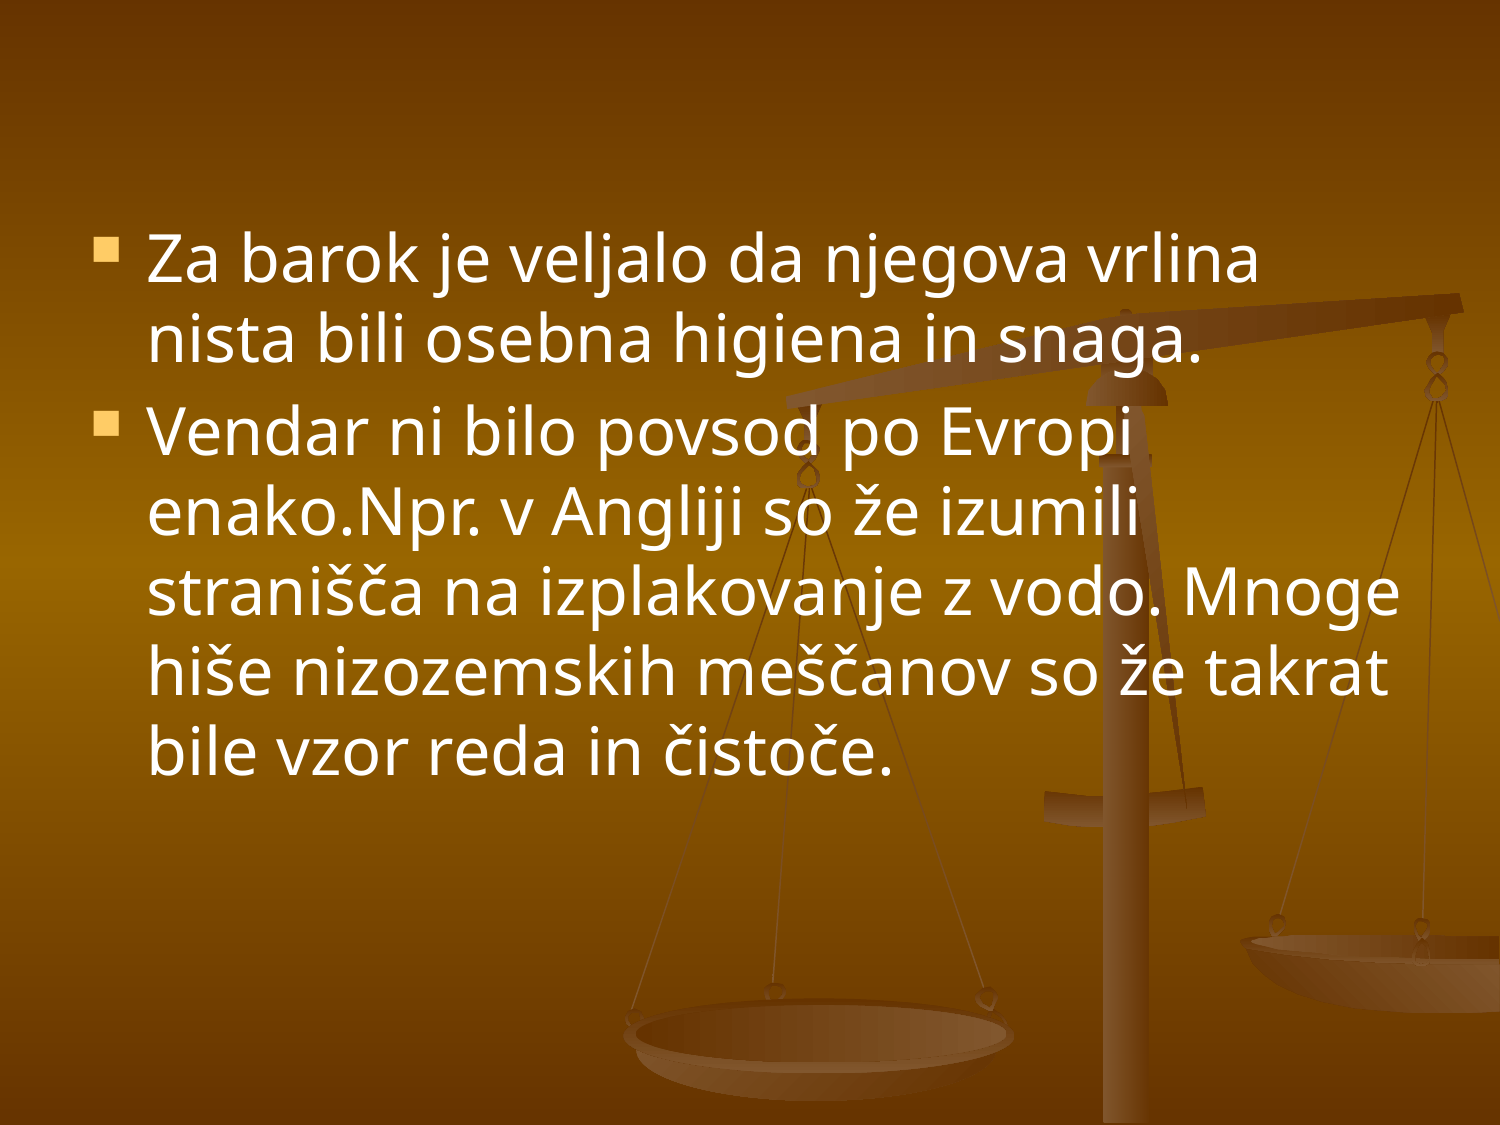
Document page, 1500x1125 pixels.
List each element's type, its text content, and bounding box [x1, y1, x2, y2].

list Za barok je veljalo da njegova vrlina nista bili osebna higiena in snaga. Vendar ni bilo povsod po Evropi enako.Npr. v Angliji so že izumili stranišča na izplakovanje z vodo. Mnoge hiše nizozemskih meščanov so že takrat bile vzor reda in čistoče. [75, 208, 1425, 1006]
